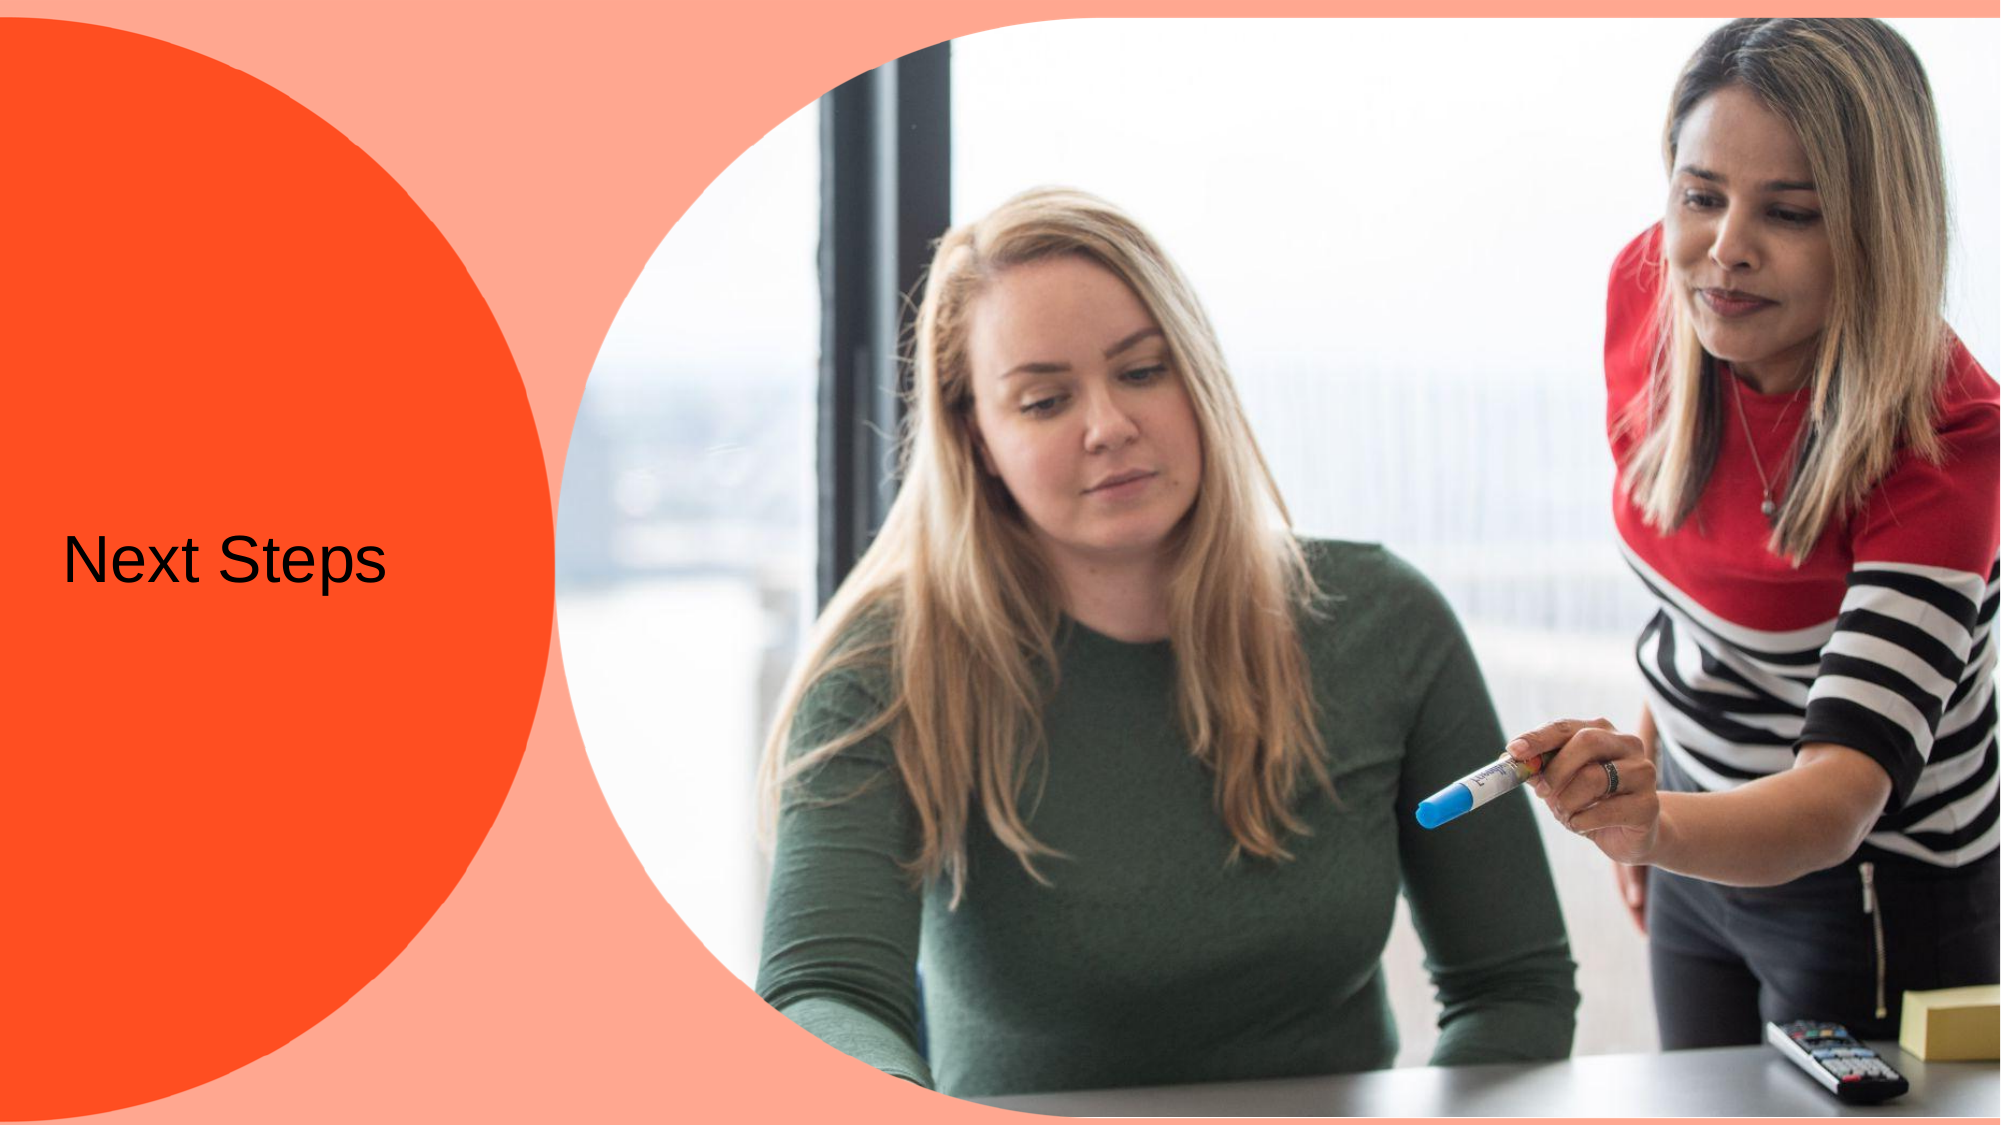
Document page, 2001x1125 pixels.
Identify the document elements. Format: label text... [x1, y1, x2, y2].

title Next Steps [42, 405, 532, 706]
